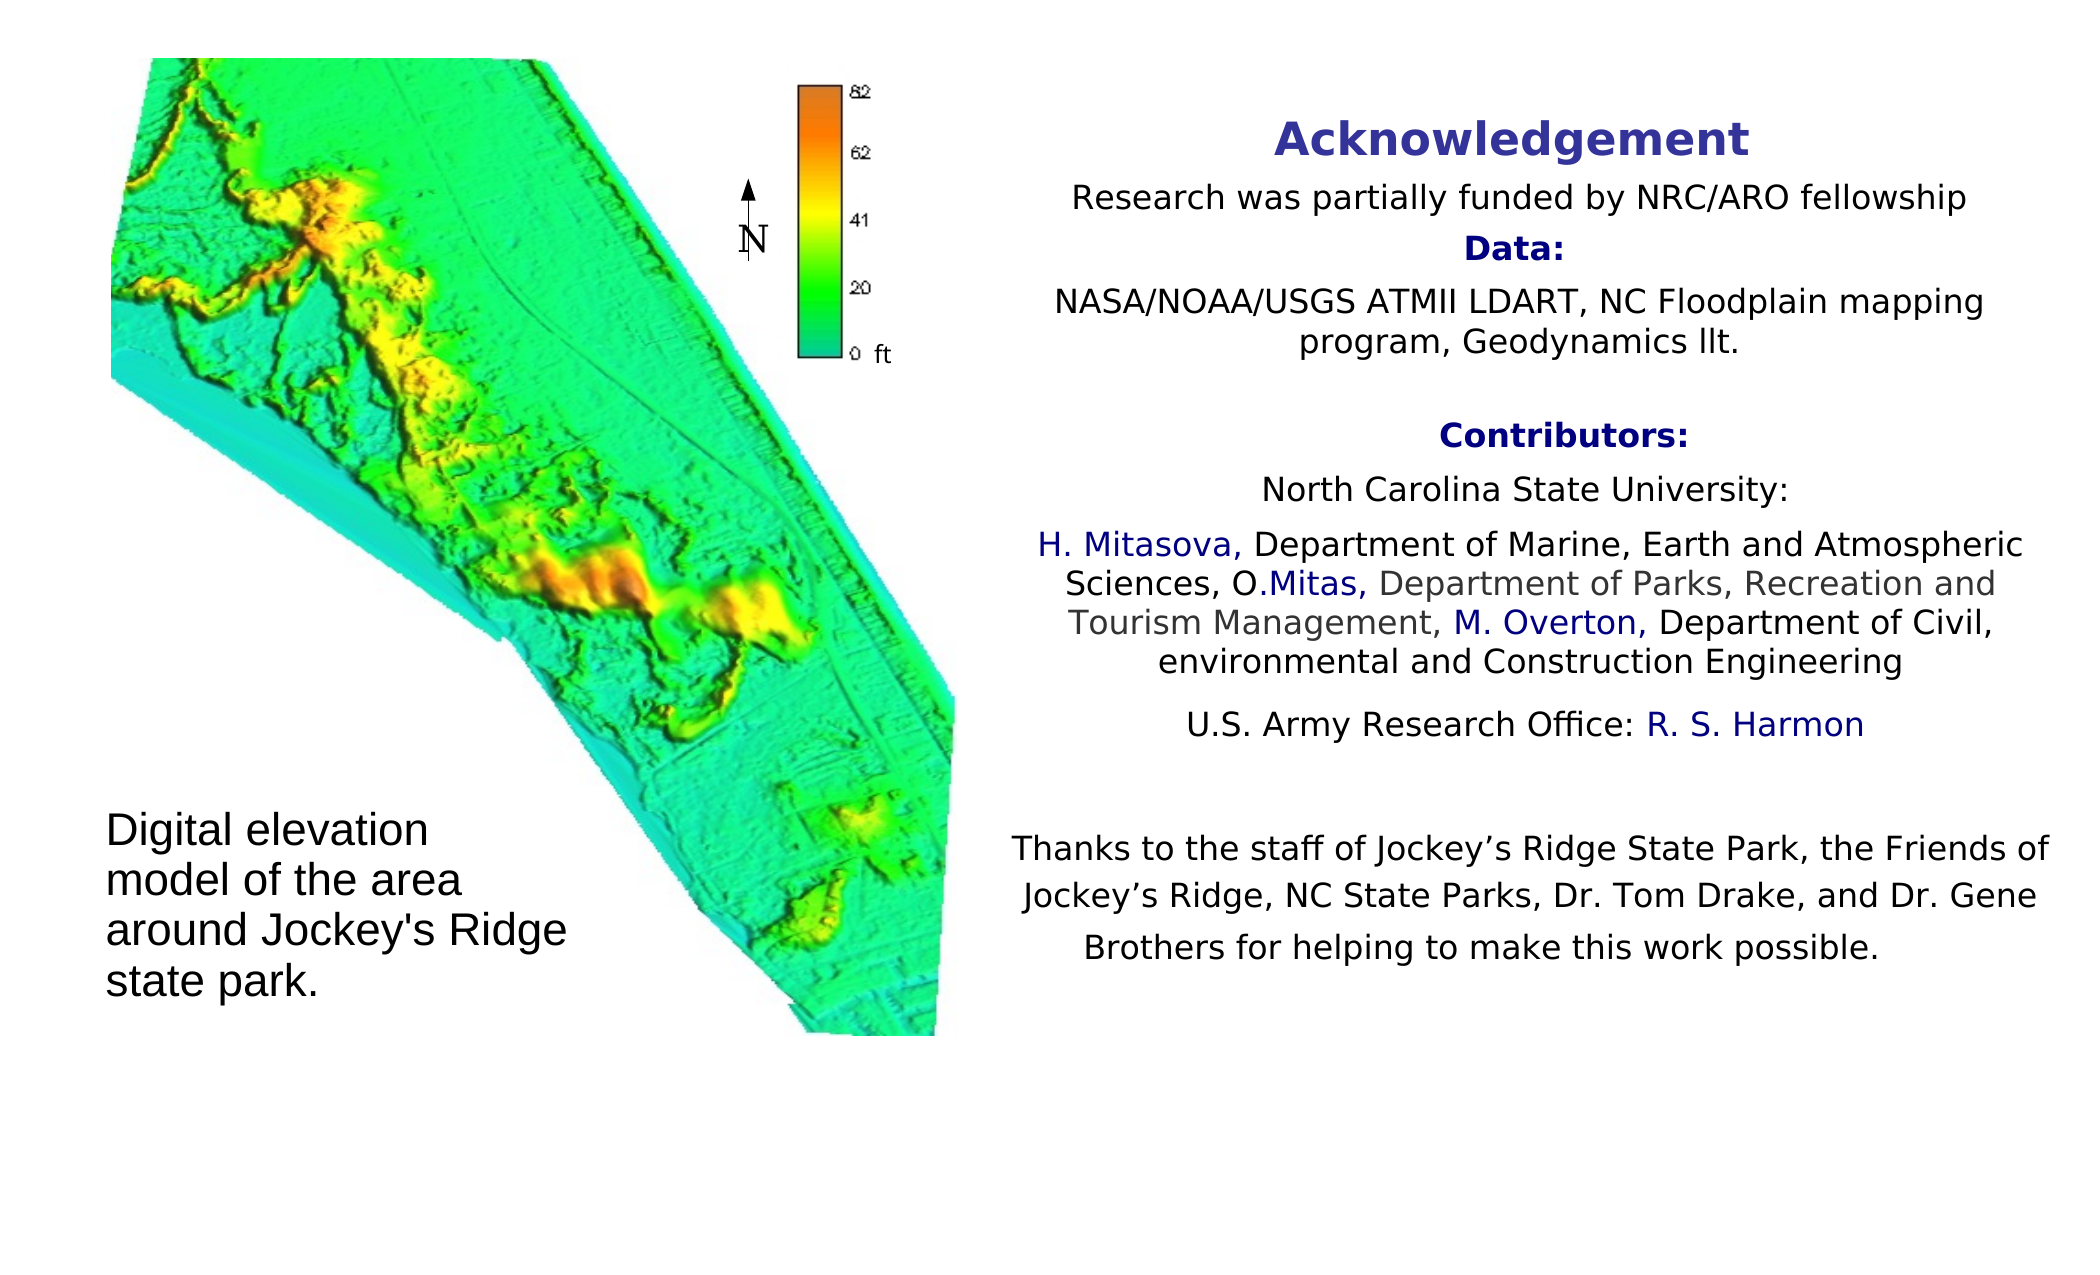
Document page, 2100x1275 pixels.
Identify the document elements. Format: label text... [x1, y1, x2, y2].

text_box N [737, 218, 770, 263]
text_box Contributors: North Carolina State University: H. Mitasova, Department of Marine, Earth and Atmospheric Sciences, O.Mitas, Department of Parks, Recreation and Tourism Management, M. Overton, Department of Civil, environmental and Construction Engineering U.S. Army Research Office: R. S. Harmon: Thanks to the staff of Jockey’s Ridge State Park, the Friends of Jockey’s Ridge, NC State Parks, Dr. Tom Drake, and Dr. Gene Brothers for helping to make this work possible. [993, 410, 2069, 987]
text_box Acknowledgement Research was partially funded by NRC/ARO fellowship Data: NASA/NOAA/USGS ATMII LDART, NC Floodplain mapping program, Geodynamics llt. [998, 104, 2042, 368]
picture [111, 58, 957, 1036]
text_box Digital elevation model of the area around Jockey's Ridge state park. [105, 805, 569, 1073]
text_box ft [874, 339, 893, 370]
